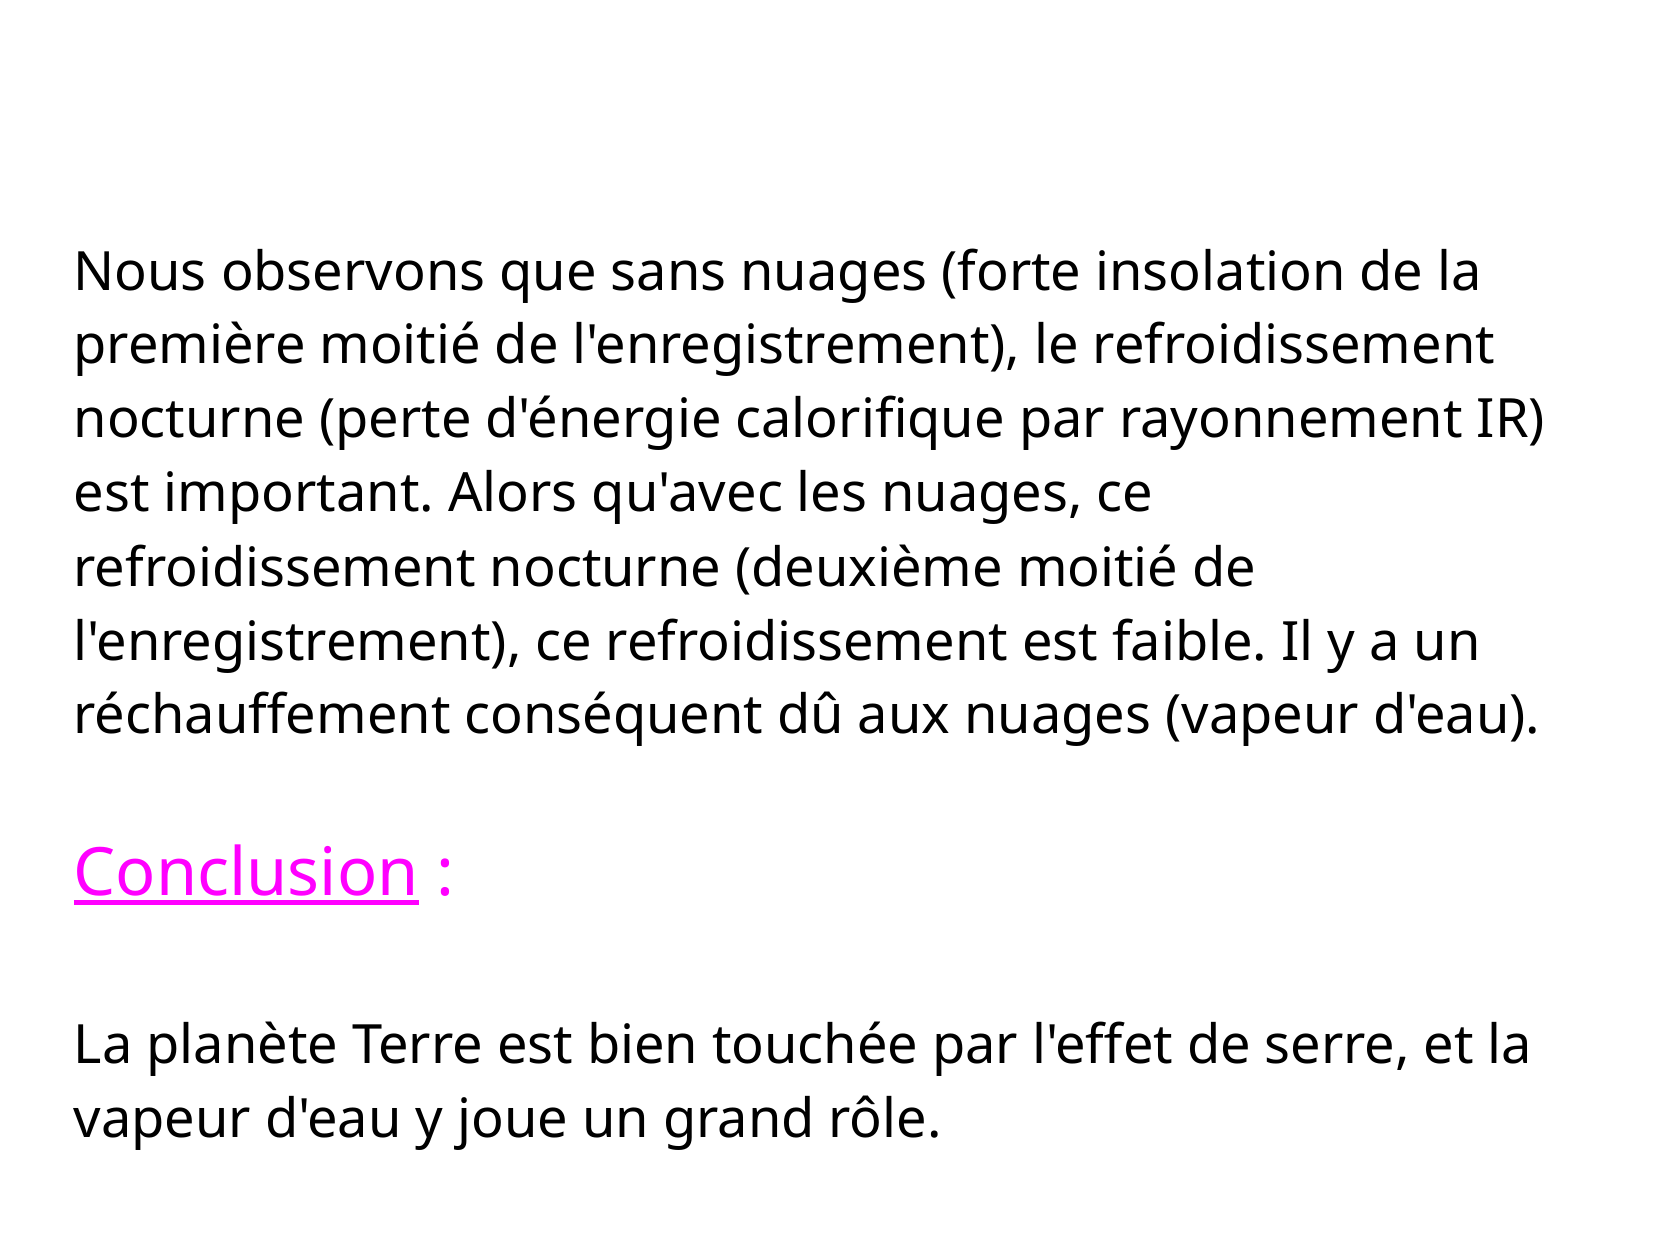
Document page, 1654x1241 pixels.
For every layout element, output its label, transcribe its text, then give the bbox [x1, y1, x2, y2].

text_box Nous observons que sans nuages (forte insolation de la première moitié de l'enregistrement), le refroidissement nocturne (perte d'énergie calorifique par rayonnement IR) est important. Alors qu'avec les nuages, ce refroidissement nocturne (deuxième moitié de l'enregistrement), ce refroidissement est faible. Il y a un réchauffement conséquent dû aux nuages (vapeur d'eau). Conclusion : La planète Terre est bien touchée par l'effet de serre, et la vapeur d'eau y joue un grand rôle. [59, 29, 1565, 1211]
